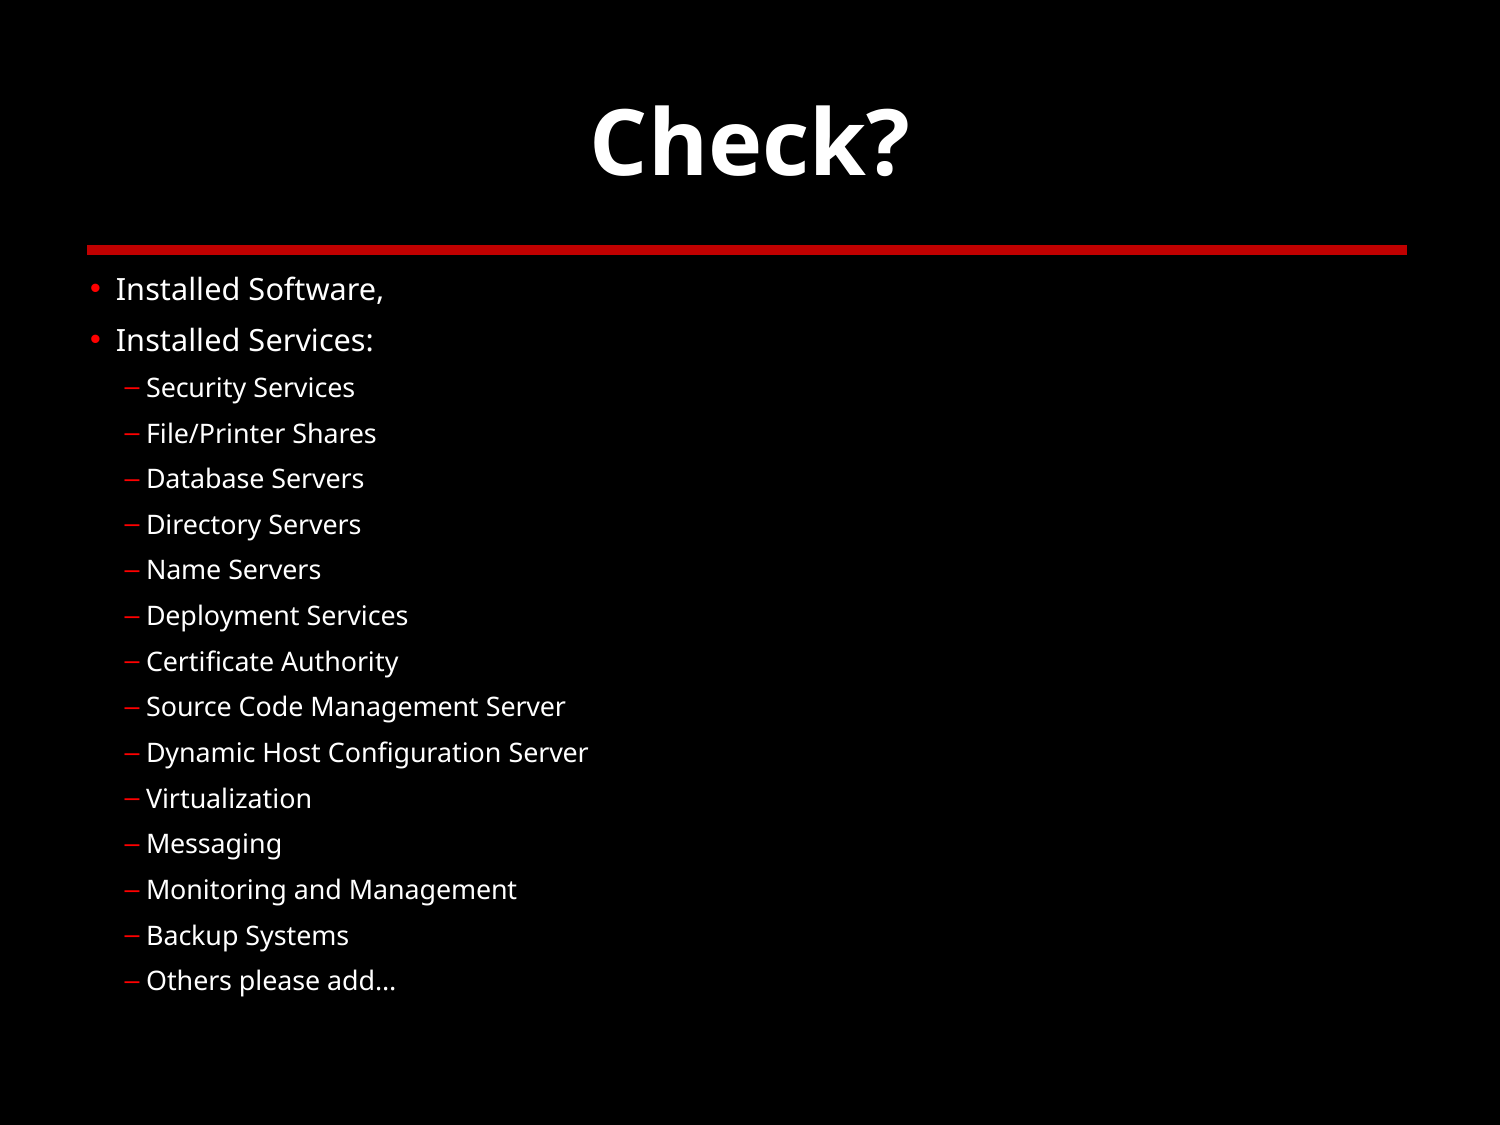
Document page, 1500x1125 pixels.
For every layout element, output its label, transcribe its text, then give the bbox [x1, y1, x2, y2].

title Check? [75, 45, 1425, 233]
list Installed Software, Installed Services: Security Services File/Printer Shares Database Servers Directory Servers Name Servers Deployment Services Certificate Authority Source Code Management Server Dynamic Host Configuration Server Virtualization Messaging Monitoring and Management Backup Systems Others please add… [75, 262, 1425, 1005]
